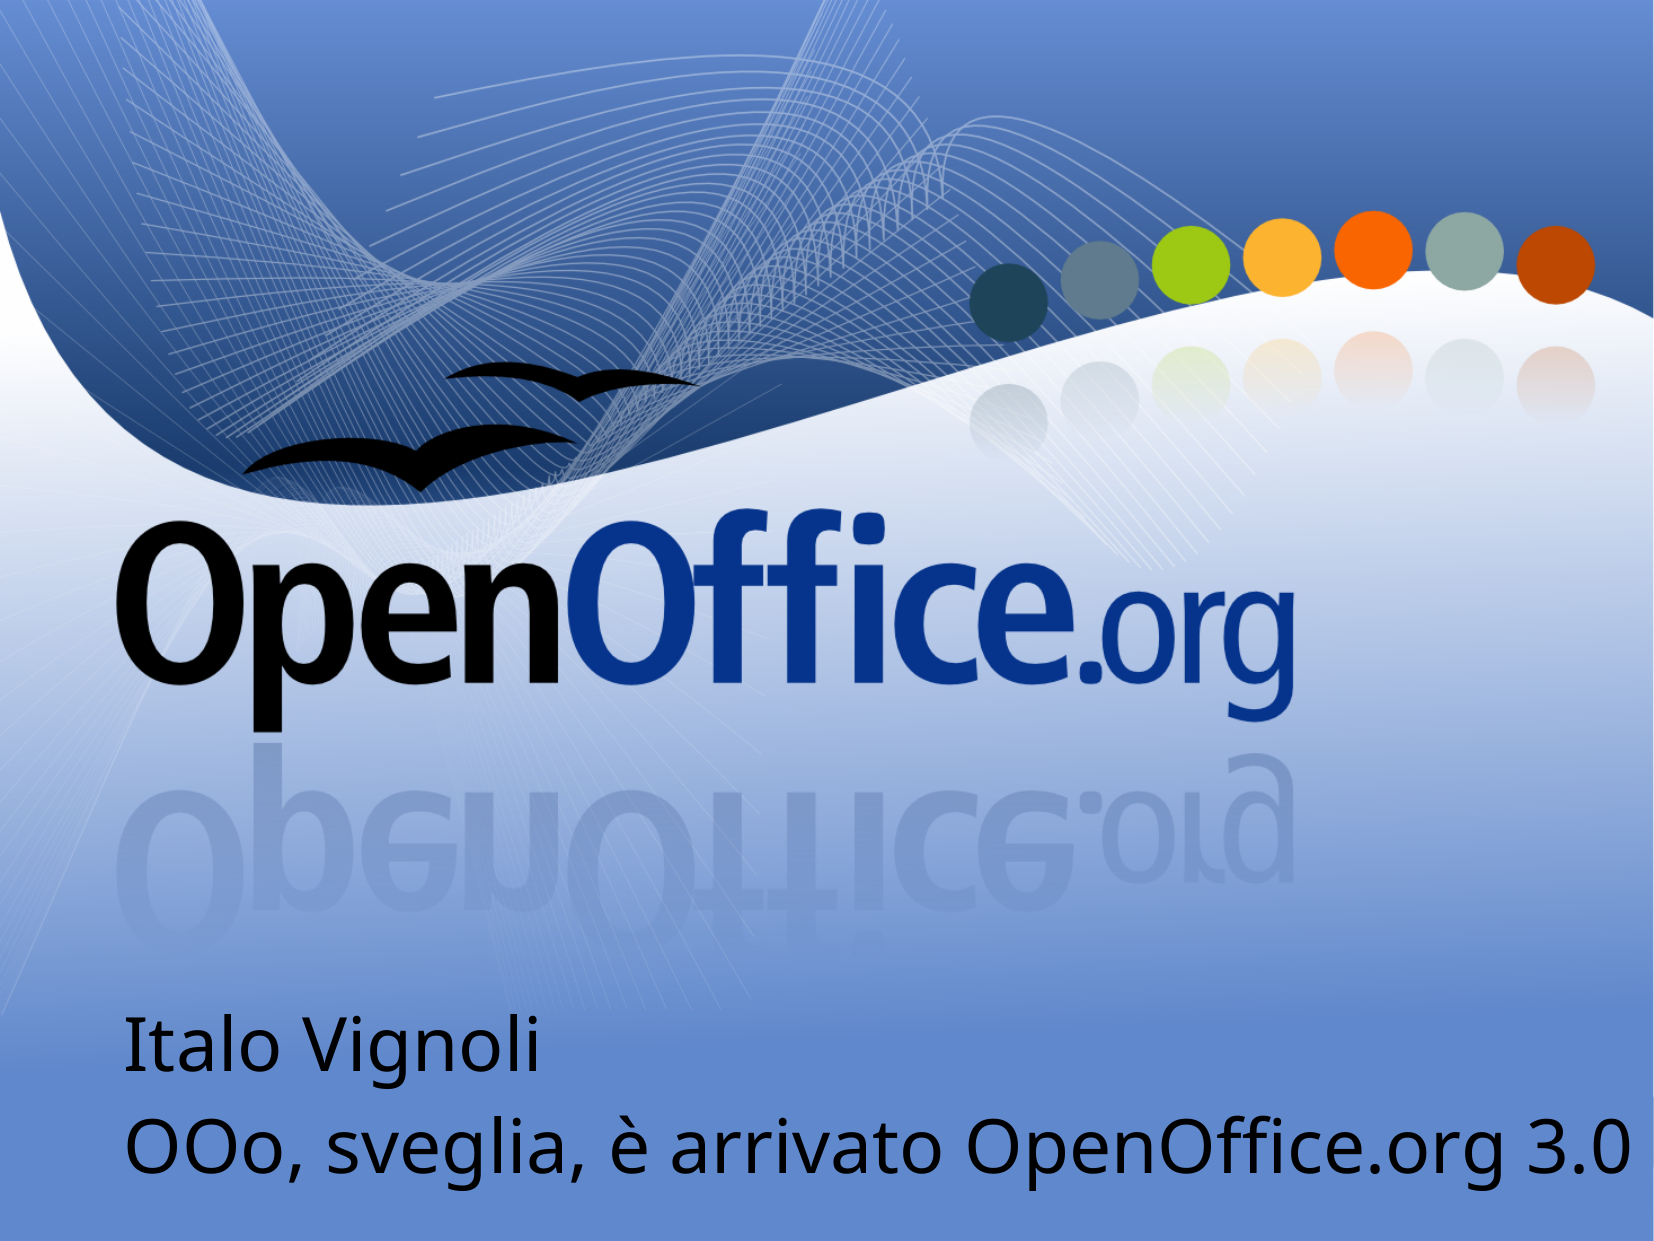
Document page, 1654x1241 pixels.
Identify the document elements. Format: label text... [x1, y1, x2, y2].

text_box Italo Vignoli OOo, sveglia, è arrivato OpenOffice.org 3.0 [108, 983, 1405, 1182]
picture [0, 0, 1654, 1241]
